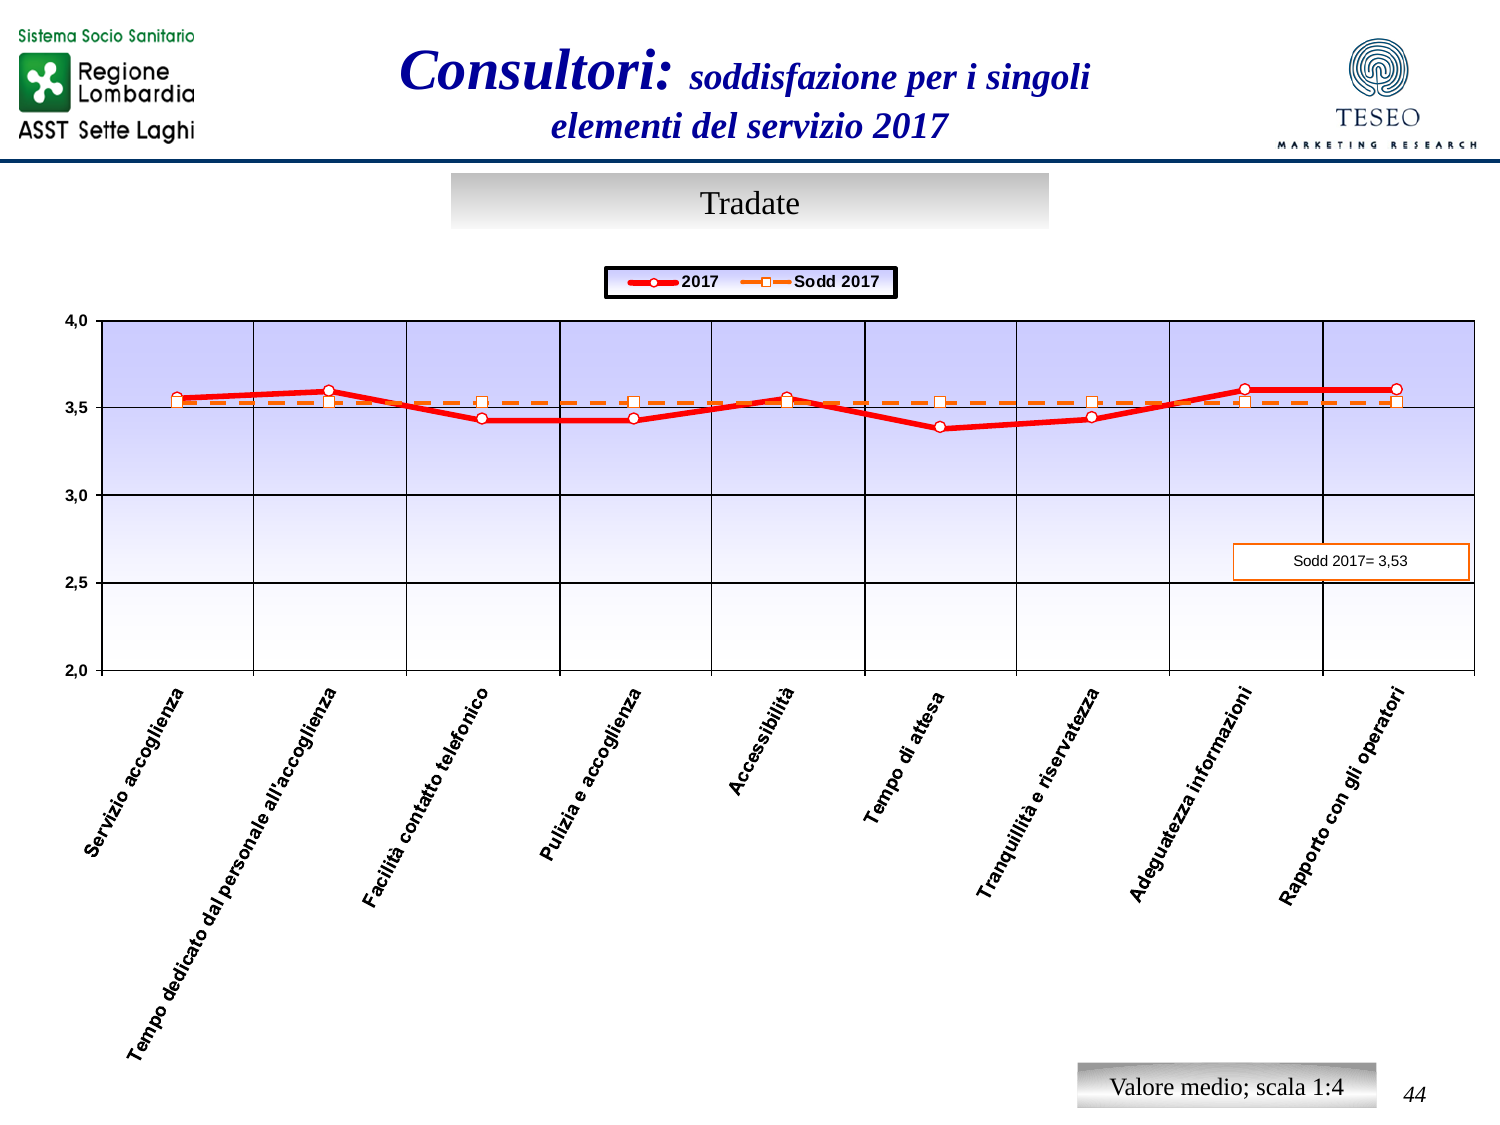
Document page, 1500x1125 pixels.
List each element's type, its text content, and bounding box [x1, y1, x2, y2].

picture [19, 26, 194, 148]
picture [21, 256, 1479, 1085]
text_box Consultori: soddisfazione per i singoli elementi del servizio 2017 [206, 25, 1294, 151]
text_box Tradate [451, 173, 1049, 229]
text_box Valore medio; scala 1:4 [1077, 1062, 1377, 1108]
picture [1294, 30, 1481, 149]
